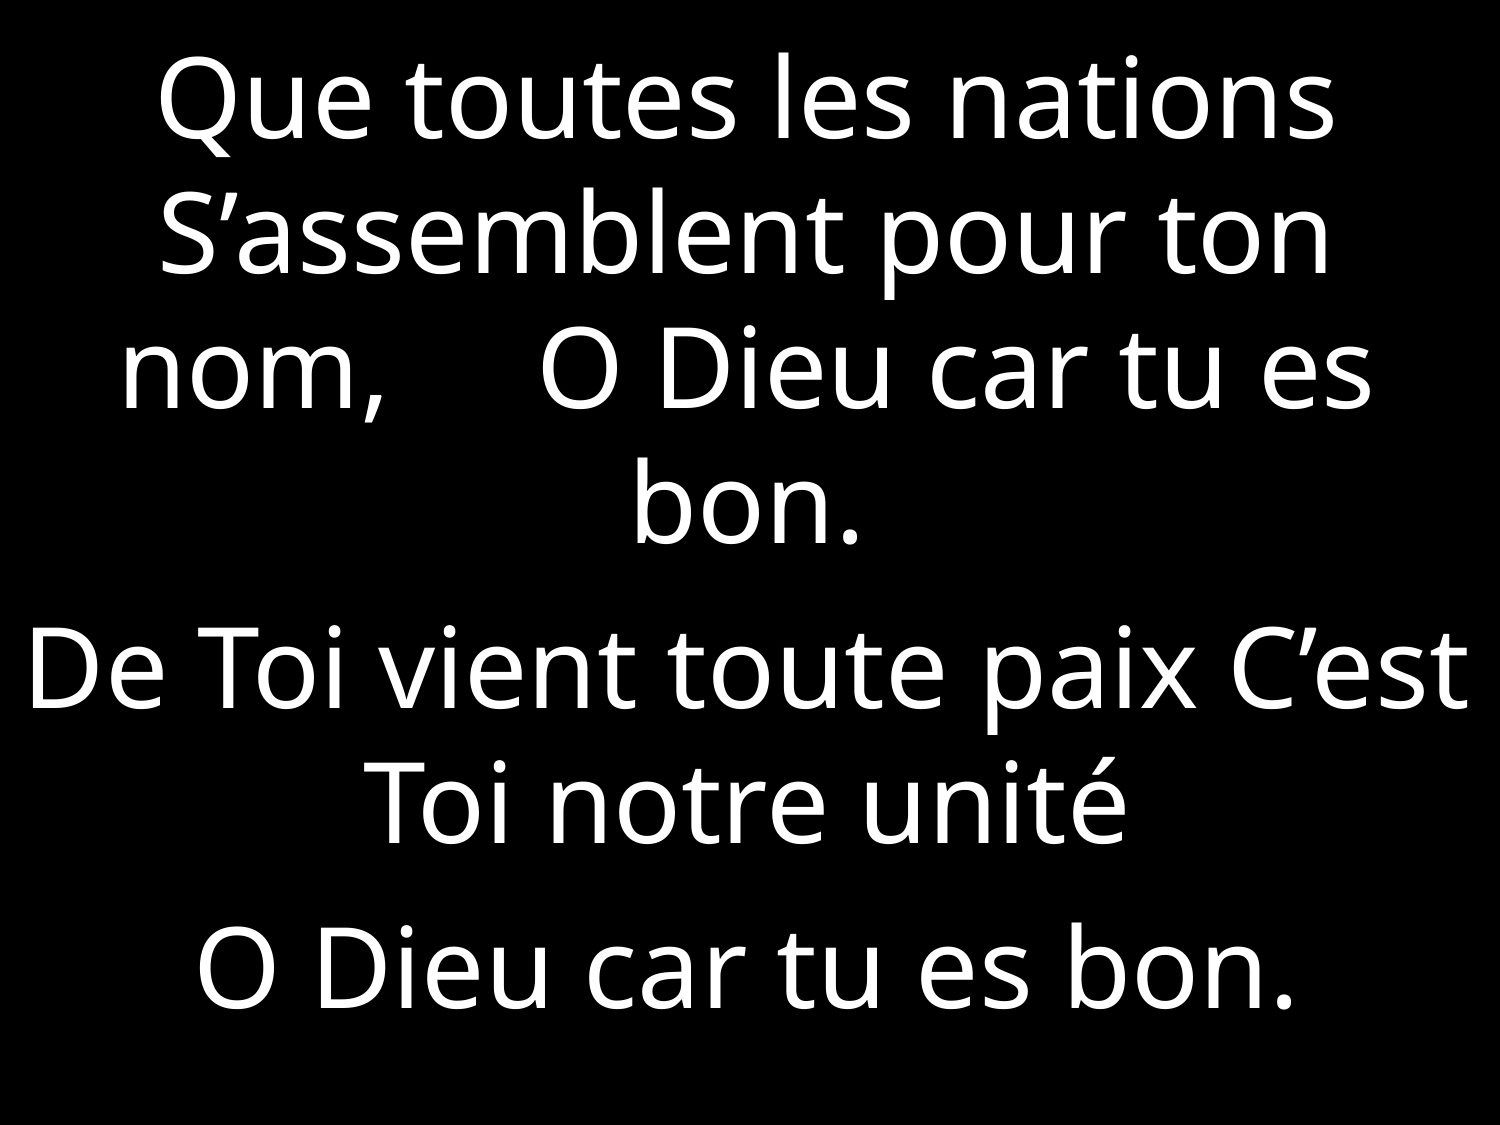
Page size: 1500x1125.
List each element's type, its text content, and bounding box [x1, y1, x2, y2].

list Que toutes les nations S’assemblent pour ton nom, O Dieu car tu es bon. De Toi vient toute paix C’est Toi notre unité O Dieu car tu es bon. [0, 19, 1495, 1106]
